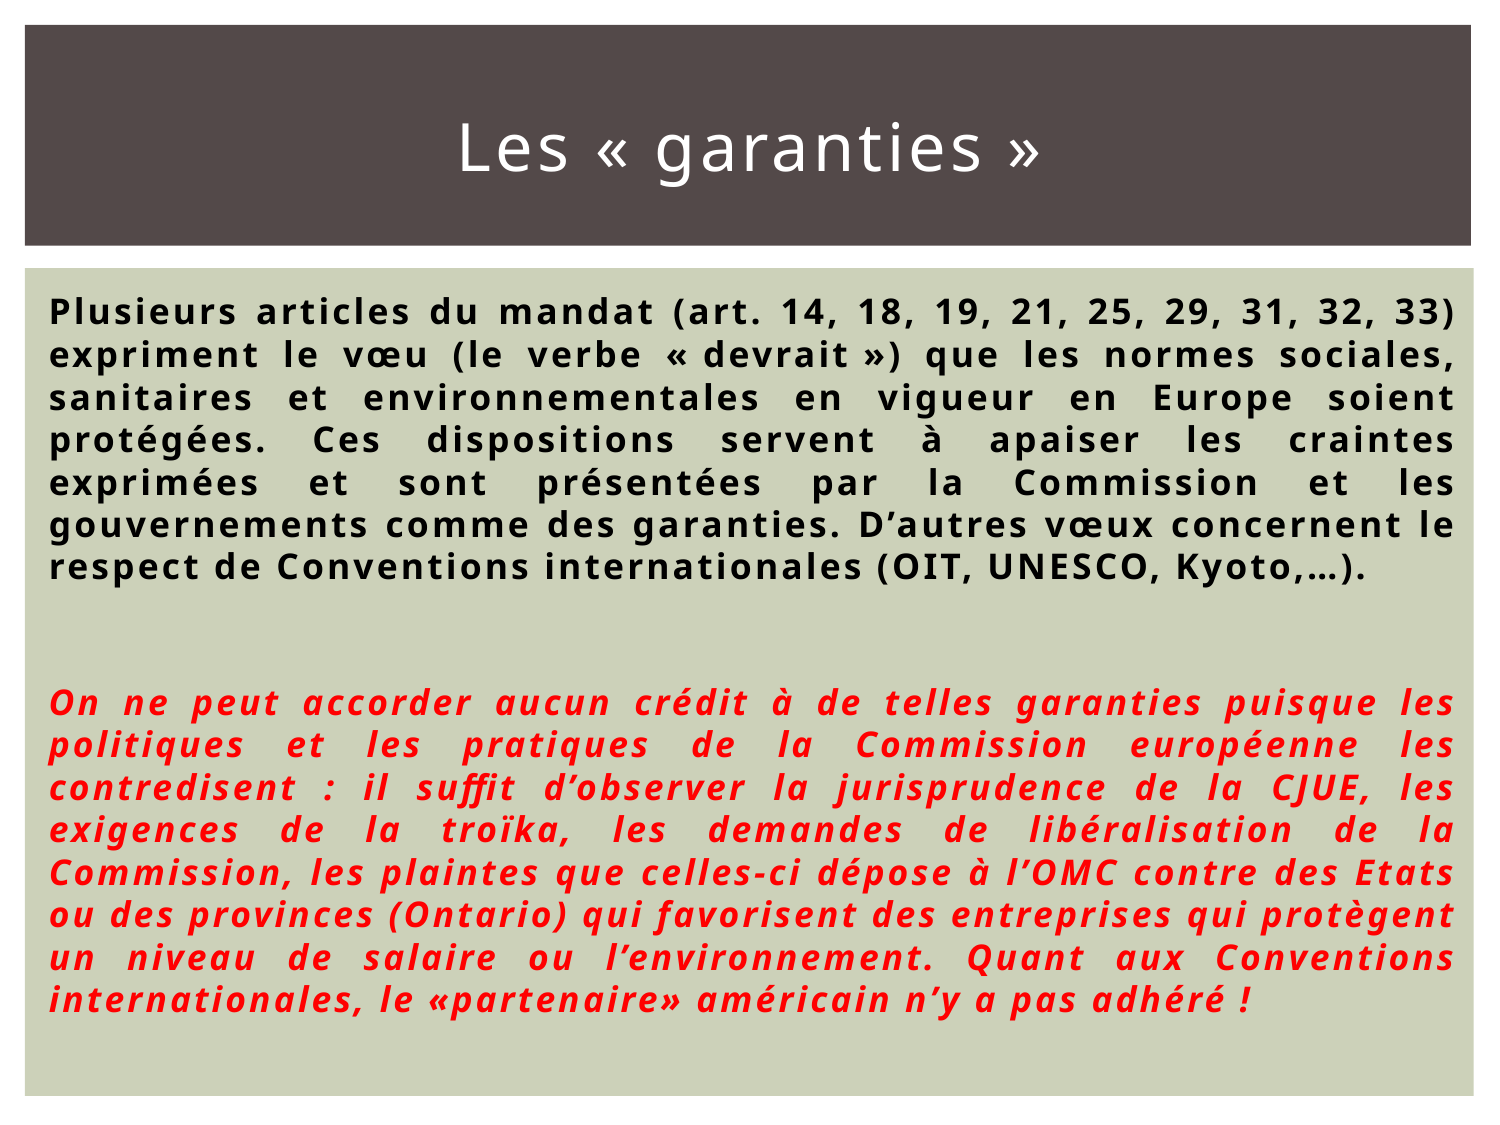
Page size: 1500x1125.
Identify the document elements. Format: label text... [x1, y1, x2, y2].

title Les « garanties » [62, 58, 1438, 232]
list Plusieurs articles du mandat (art. 14, 18, 19, 21, 25, 29, 31, 32, 33) expriment le vœu (le verbe « devrait ») que les normes sociales, sanitaires et environnementales en vigueur en Europe soient protégées. Ces dispositions servent à apaiser les craintes exprimées et sont présentées par la Commission et les gouvernements comme des garanties. D’autres vœux concernent le respect de Conventions internationales (OIT, UNESCO, Kyoto,…). On ne peut accorder aucun crédit à de telles garanties puisque les politiques et les pratiques de la Commission européenne les contredisent : il suffit d’observer la jurisprudence de la CJUE, les exigences de la troïka, les demandes de libéralisation de la Commission, les plaintes que celles-ci dépose à l’OMC contre des Etats ou des provinces (Ontario) qui favorisent des entreprises qui protègent un niveau de salaire ou l’environnement. Quant aux Conventions internationales, le «partenaire» américain n’y a pas adhéré ! [33, 281, 1474, 1096]
